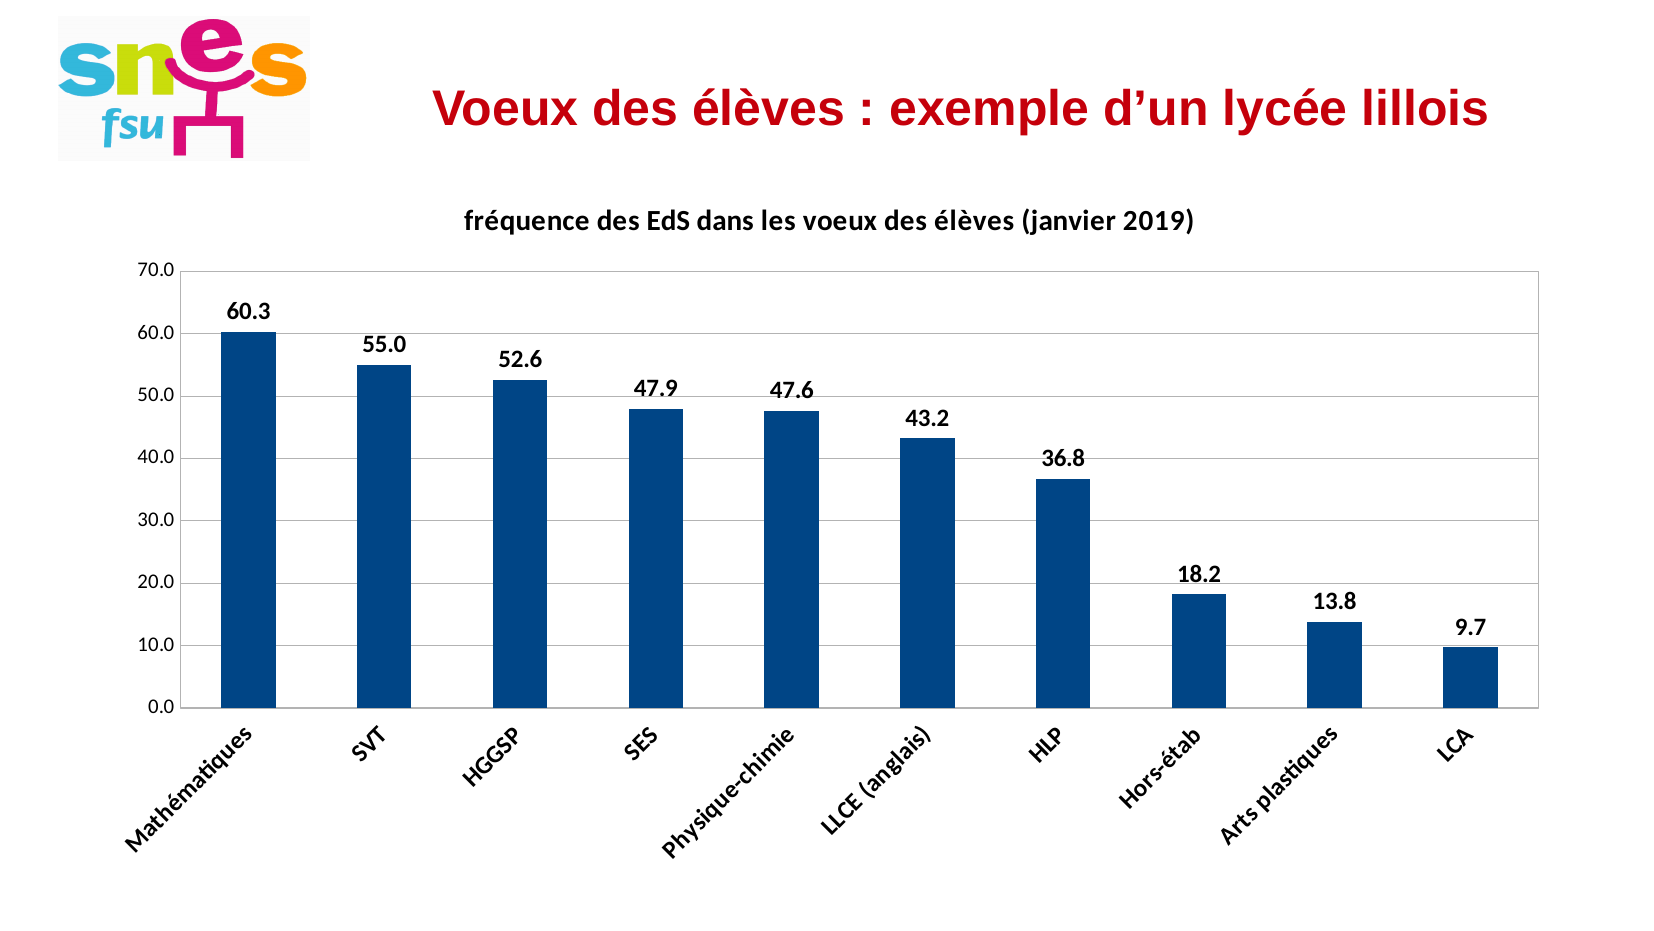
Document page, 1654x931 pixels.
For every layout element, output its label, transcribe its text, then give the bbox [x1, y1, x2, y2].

picture [58, 17, 310, 161]
text_box Voeux des élèves : exemple d’un lycée lillois [293, 72, 1629, 156]
chart [92, 178, 1568, 879]
